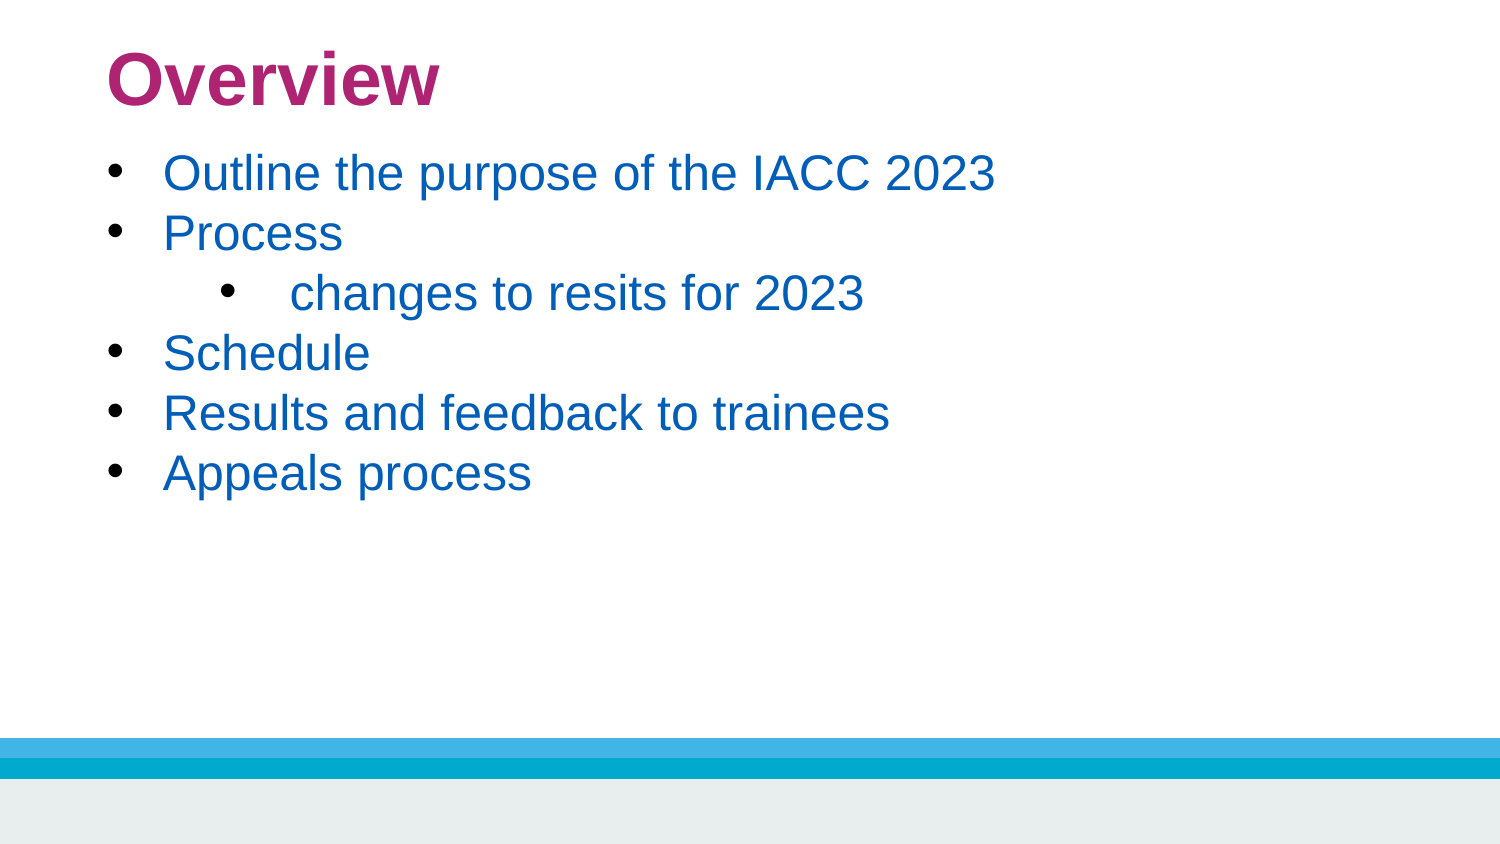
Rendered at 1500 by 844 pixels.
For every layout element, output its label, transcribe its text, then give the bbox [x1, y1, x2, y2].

text_box Outline the purpose of the IACC 2023 Process changes to resits for 2023 Schedule Results and feedback to trainees Appeals process [91, 133, 1021, 512]
text_box Overview [91, 33, 1386, 134]
